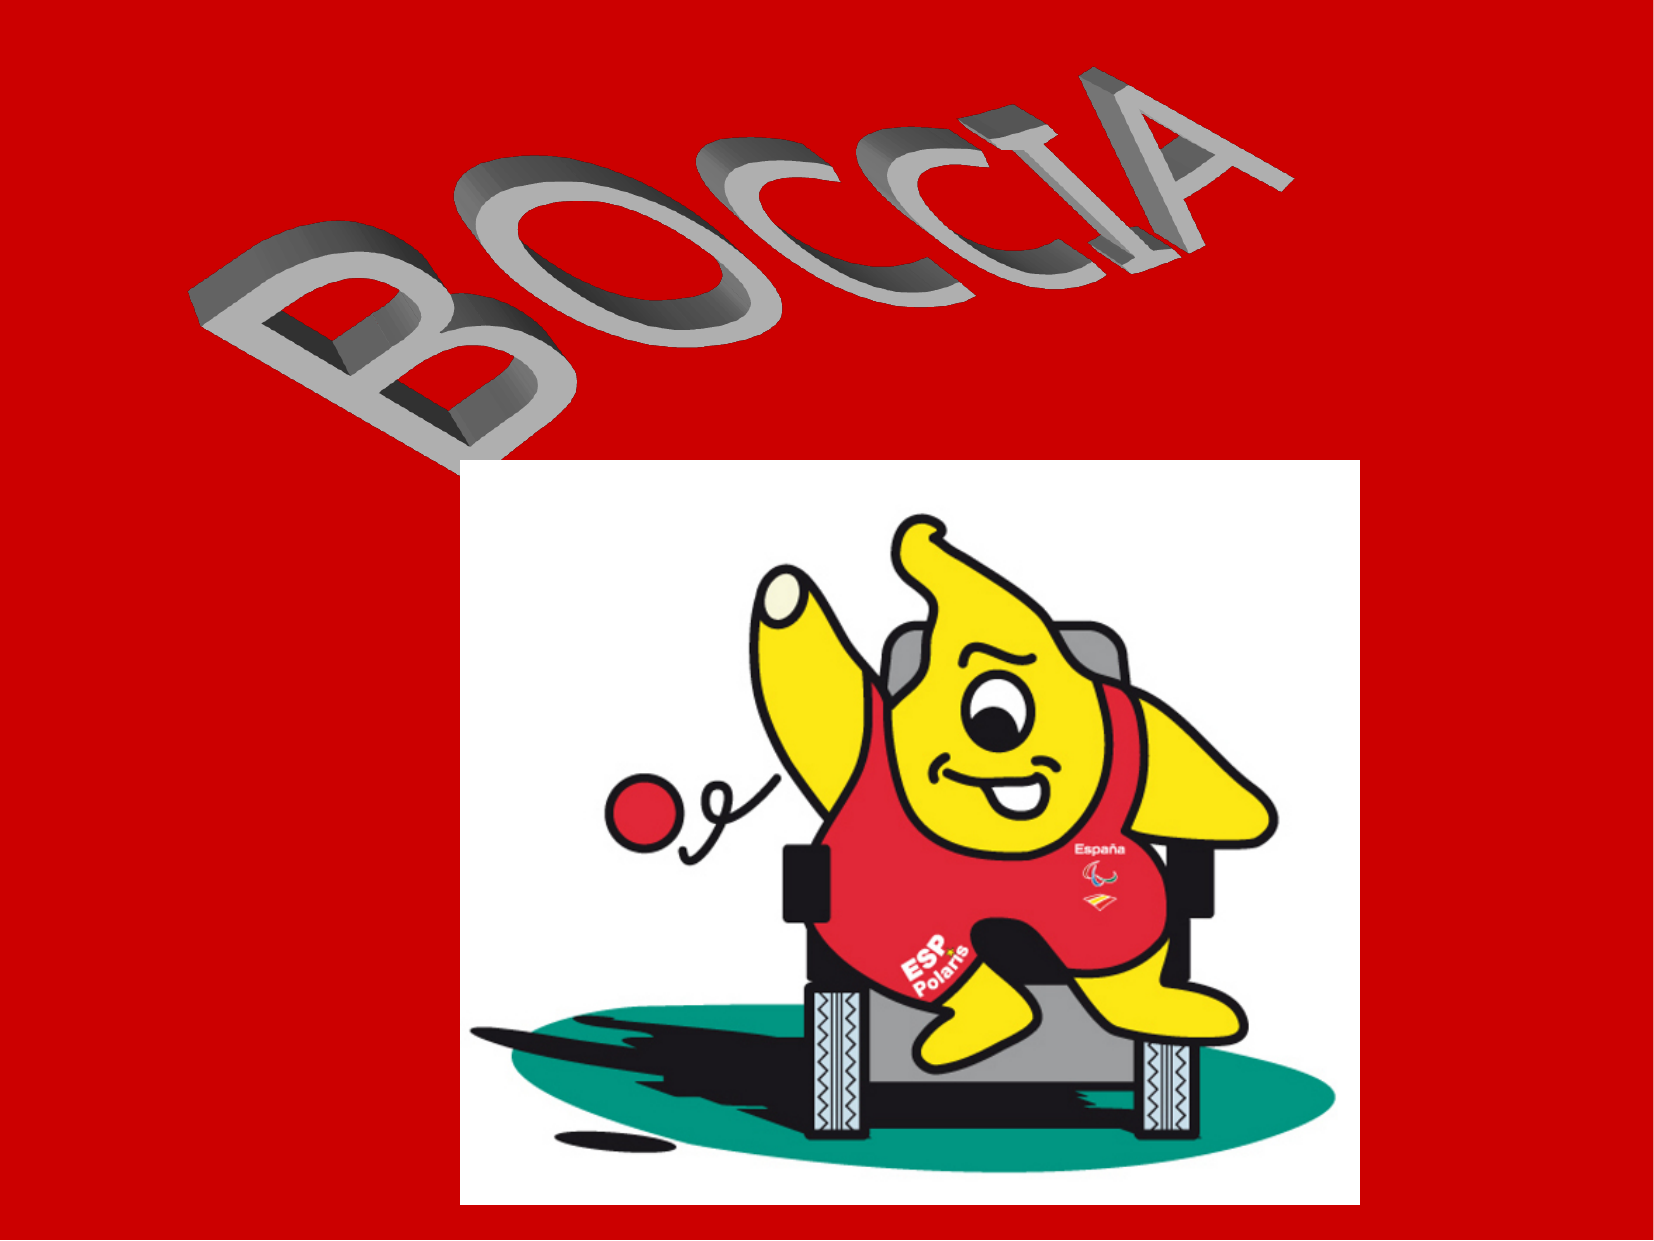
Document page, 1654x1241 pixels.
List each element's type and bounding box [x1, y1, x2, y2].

picture [460, 460, 1360, 1205]
